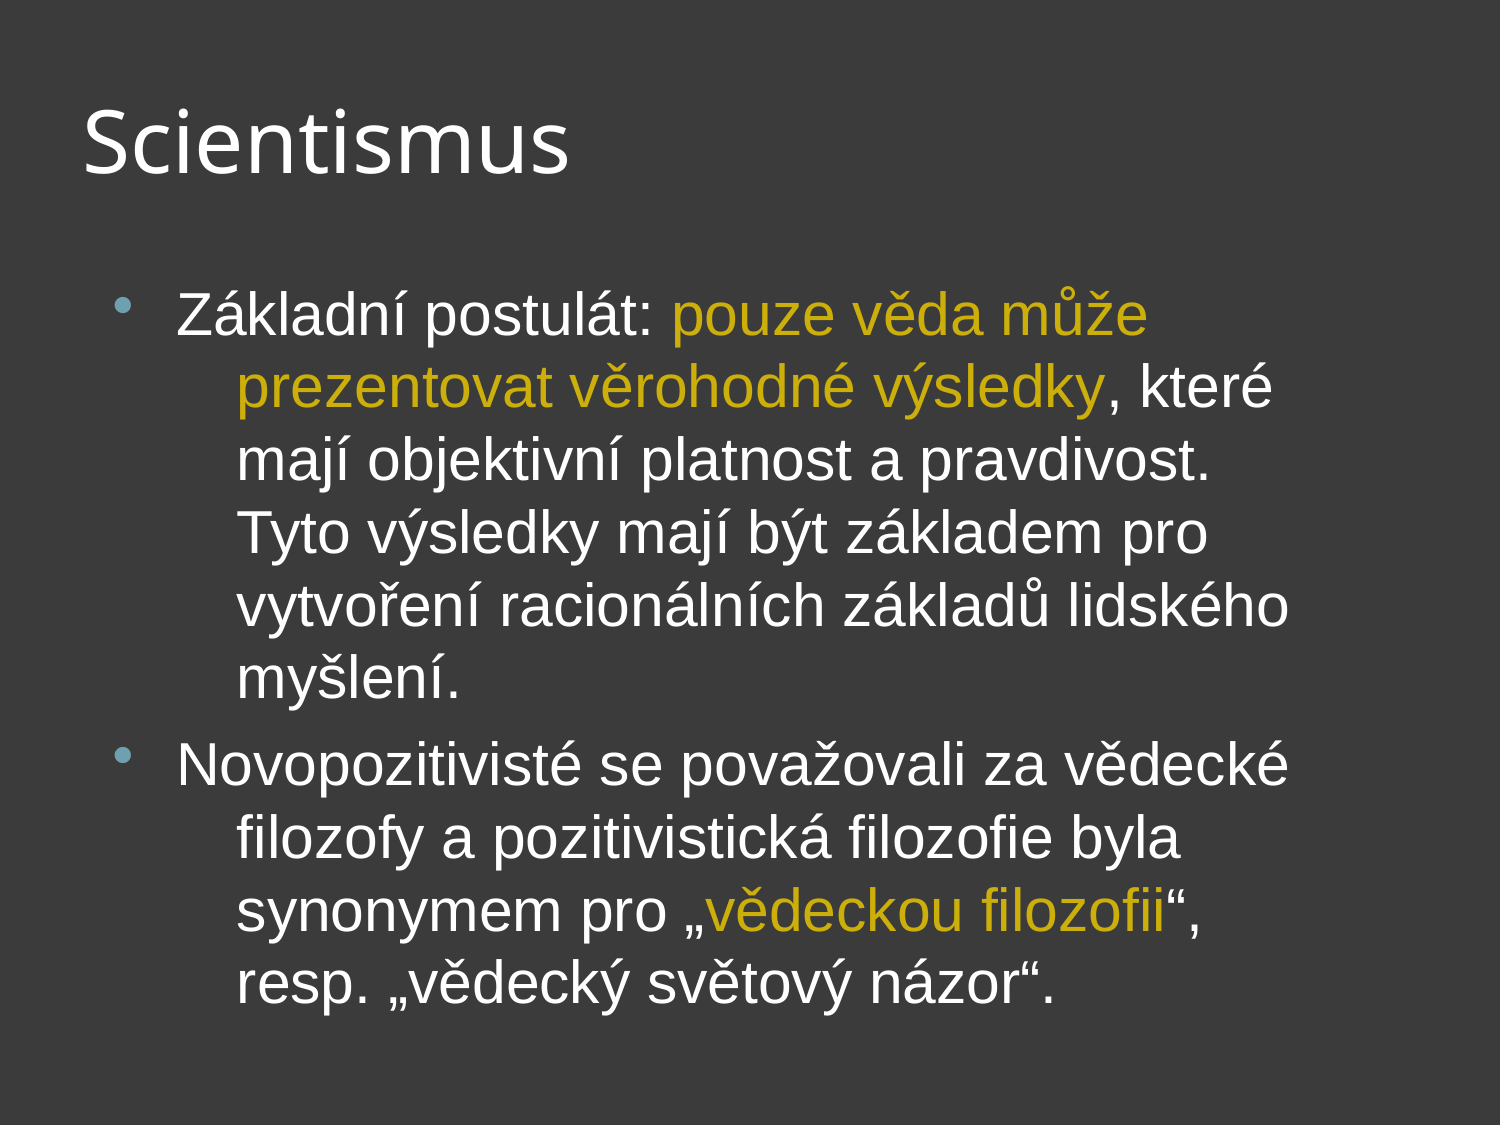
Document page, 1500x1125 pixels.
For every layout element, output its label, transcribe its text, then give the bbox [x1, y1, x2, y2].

list Základní postulát: pouze věda může prezentovat věrohodné výsledky, které mají objektivní platnost a pravdivost. Tyto výsledky mají být základem pro vytvoření racionálních základů lidského myšlení. Novopozitivisté se považovali za vědecké filozofy a pozitivistická filozofie byla synonymem pro „vědeckou filozofii“, resp. „vědecký světový názor“. [88, 267, 1314, 1087]
title Scientismus [75, 45, 1300, 233]
